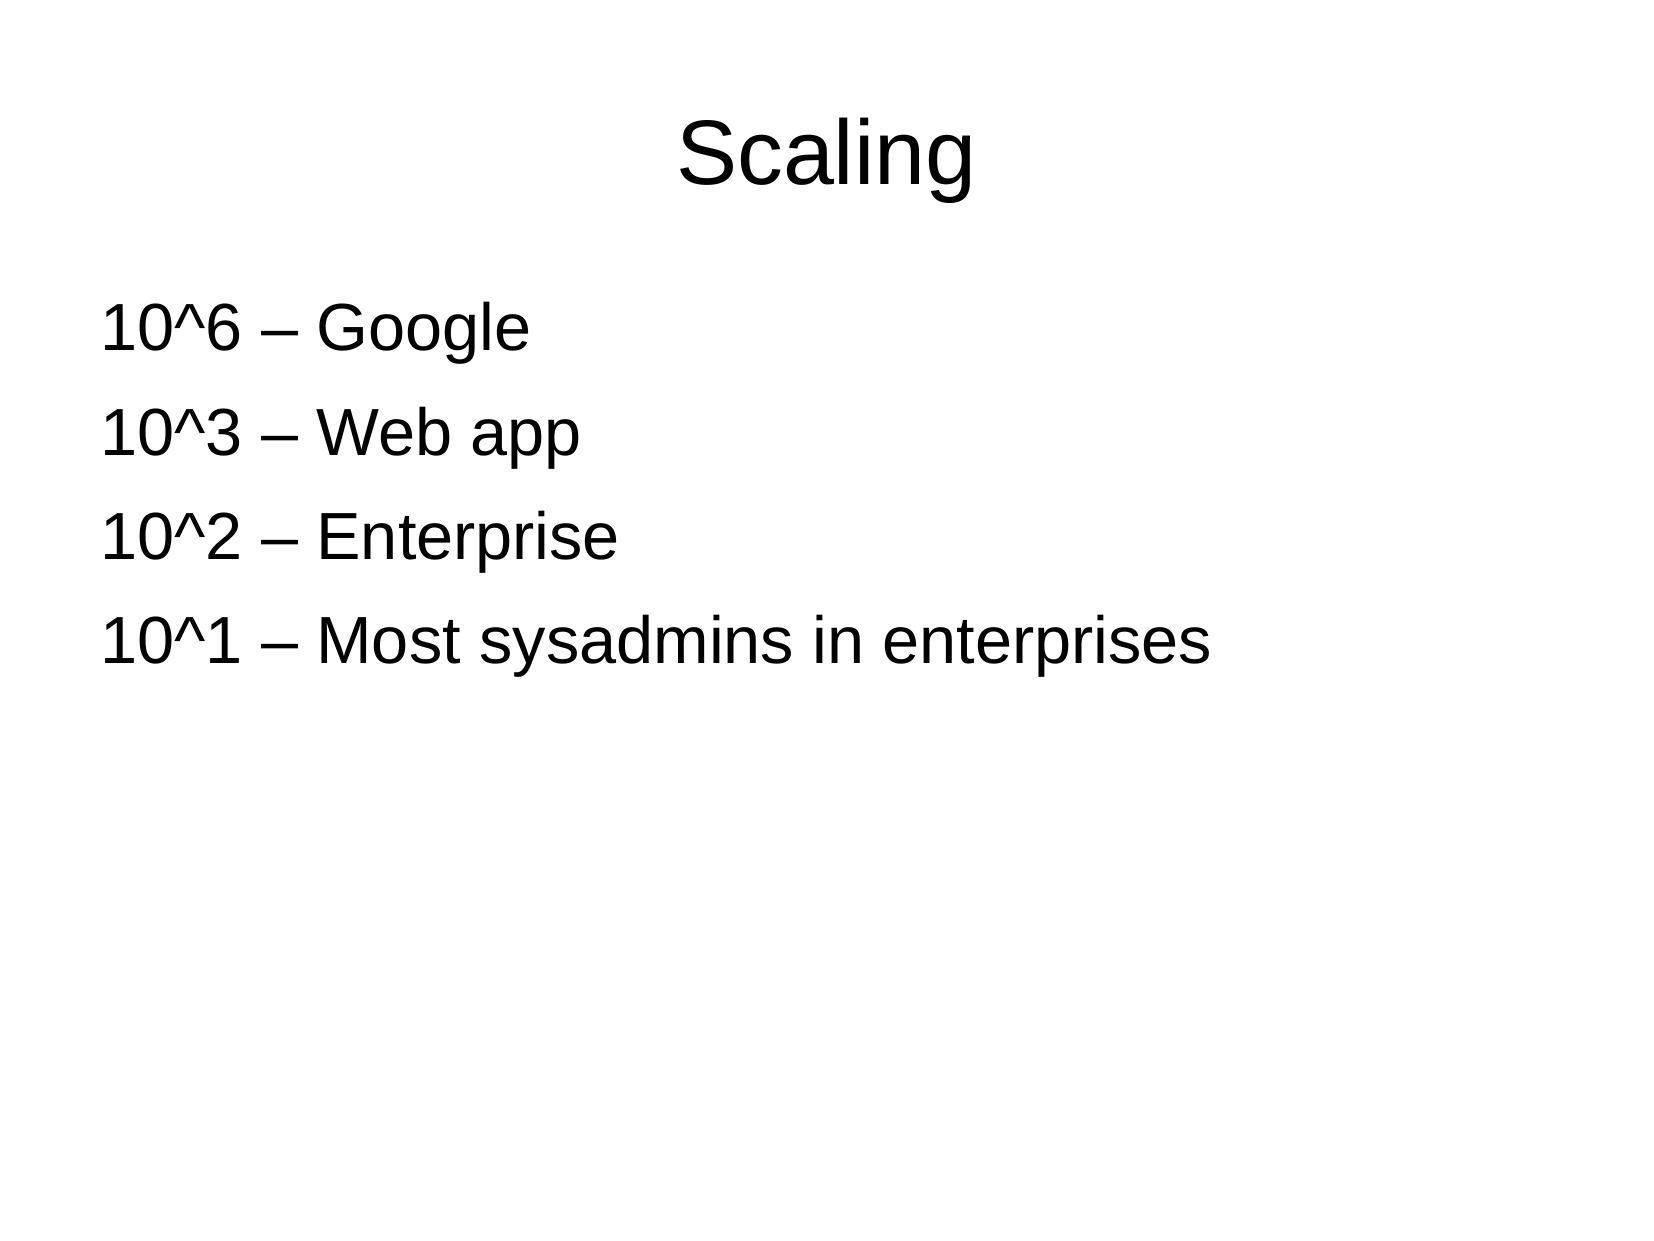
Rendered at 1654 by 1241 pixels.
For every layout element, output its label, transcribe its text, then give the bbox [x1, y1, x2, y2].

title Scaling [82, 56, 1571, 250]
list 10^6 – Google 10^3 – Web app 10^2 – Enterprise 10^1 – Most sysadmins in enterprises [82, 290, 1571, 1094]
